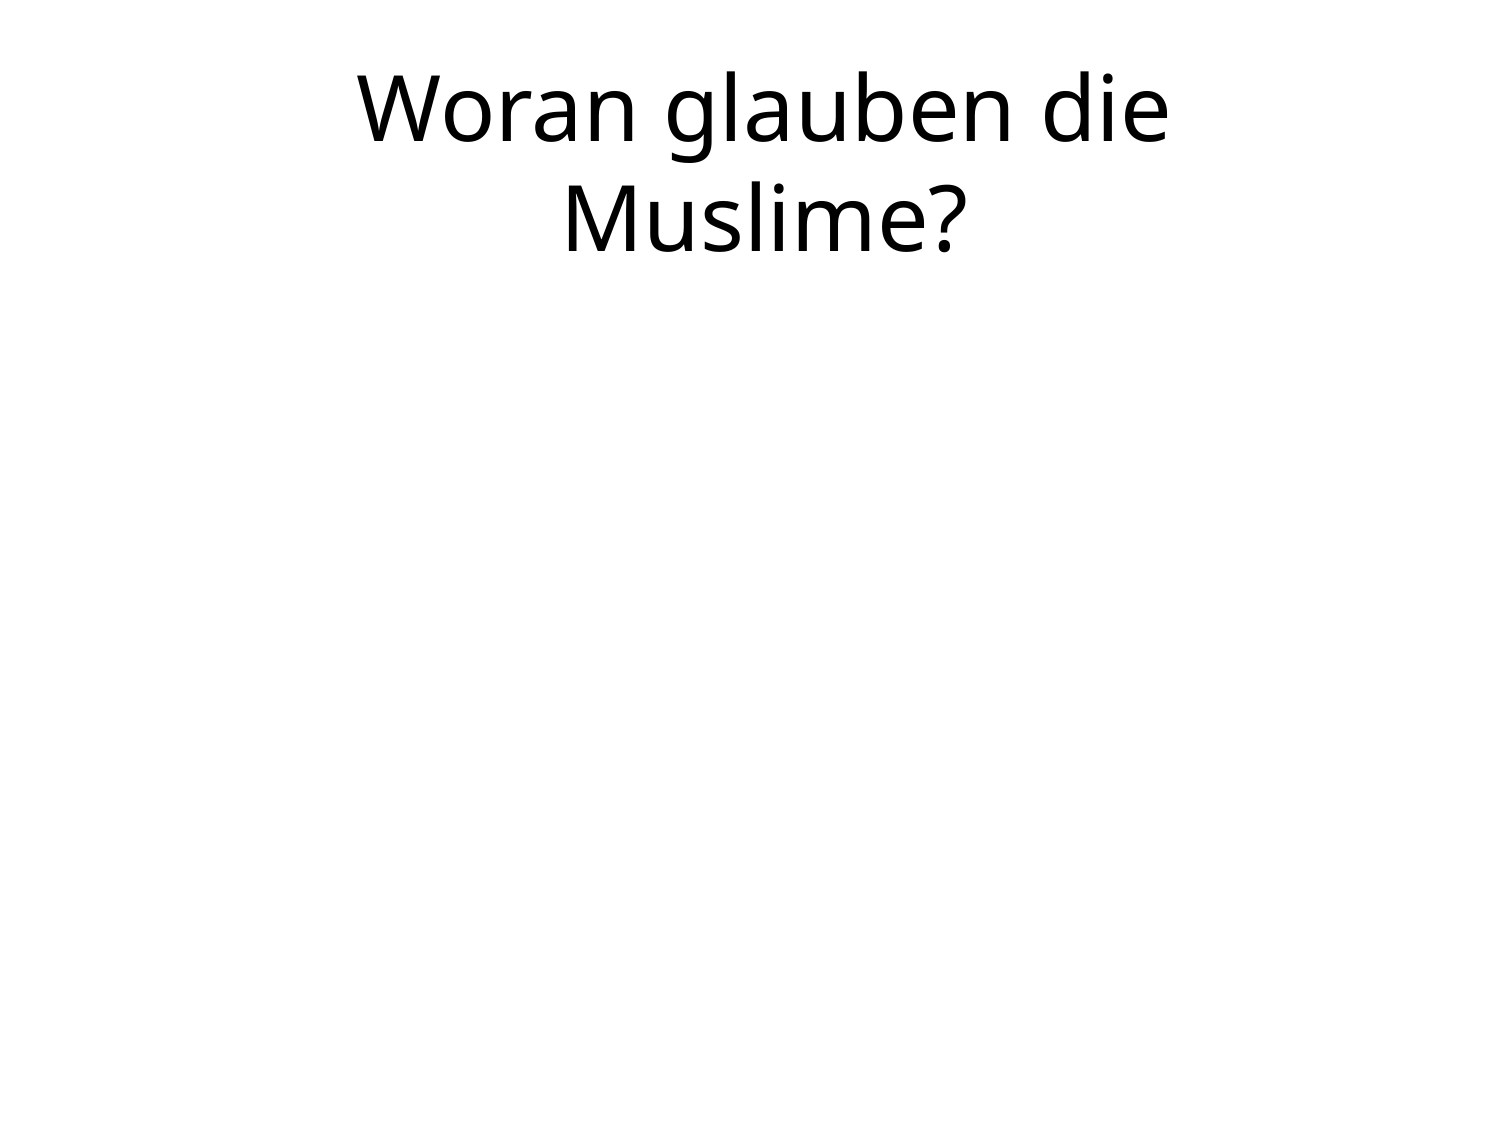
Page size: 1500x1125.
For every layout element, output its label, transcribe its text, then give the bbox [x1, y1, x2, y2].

title Woran glauben die Muslime? [230, 42, 1300, 278]
